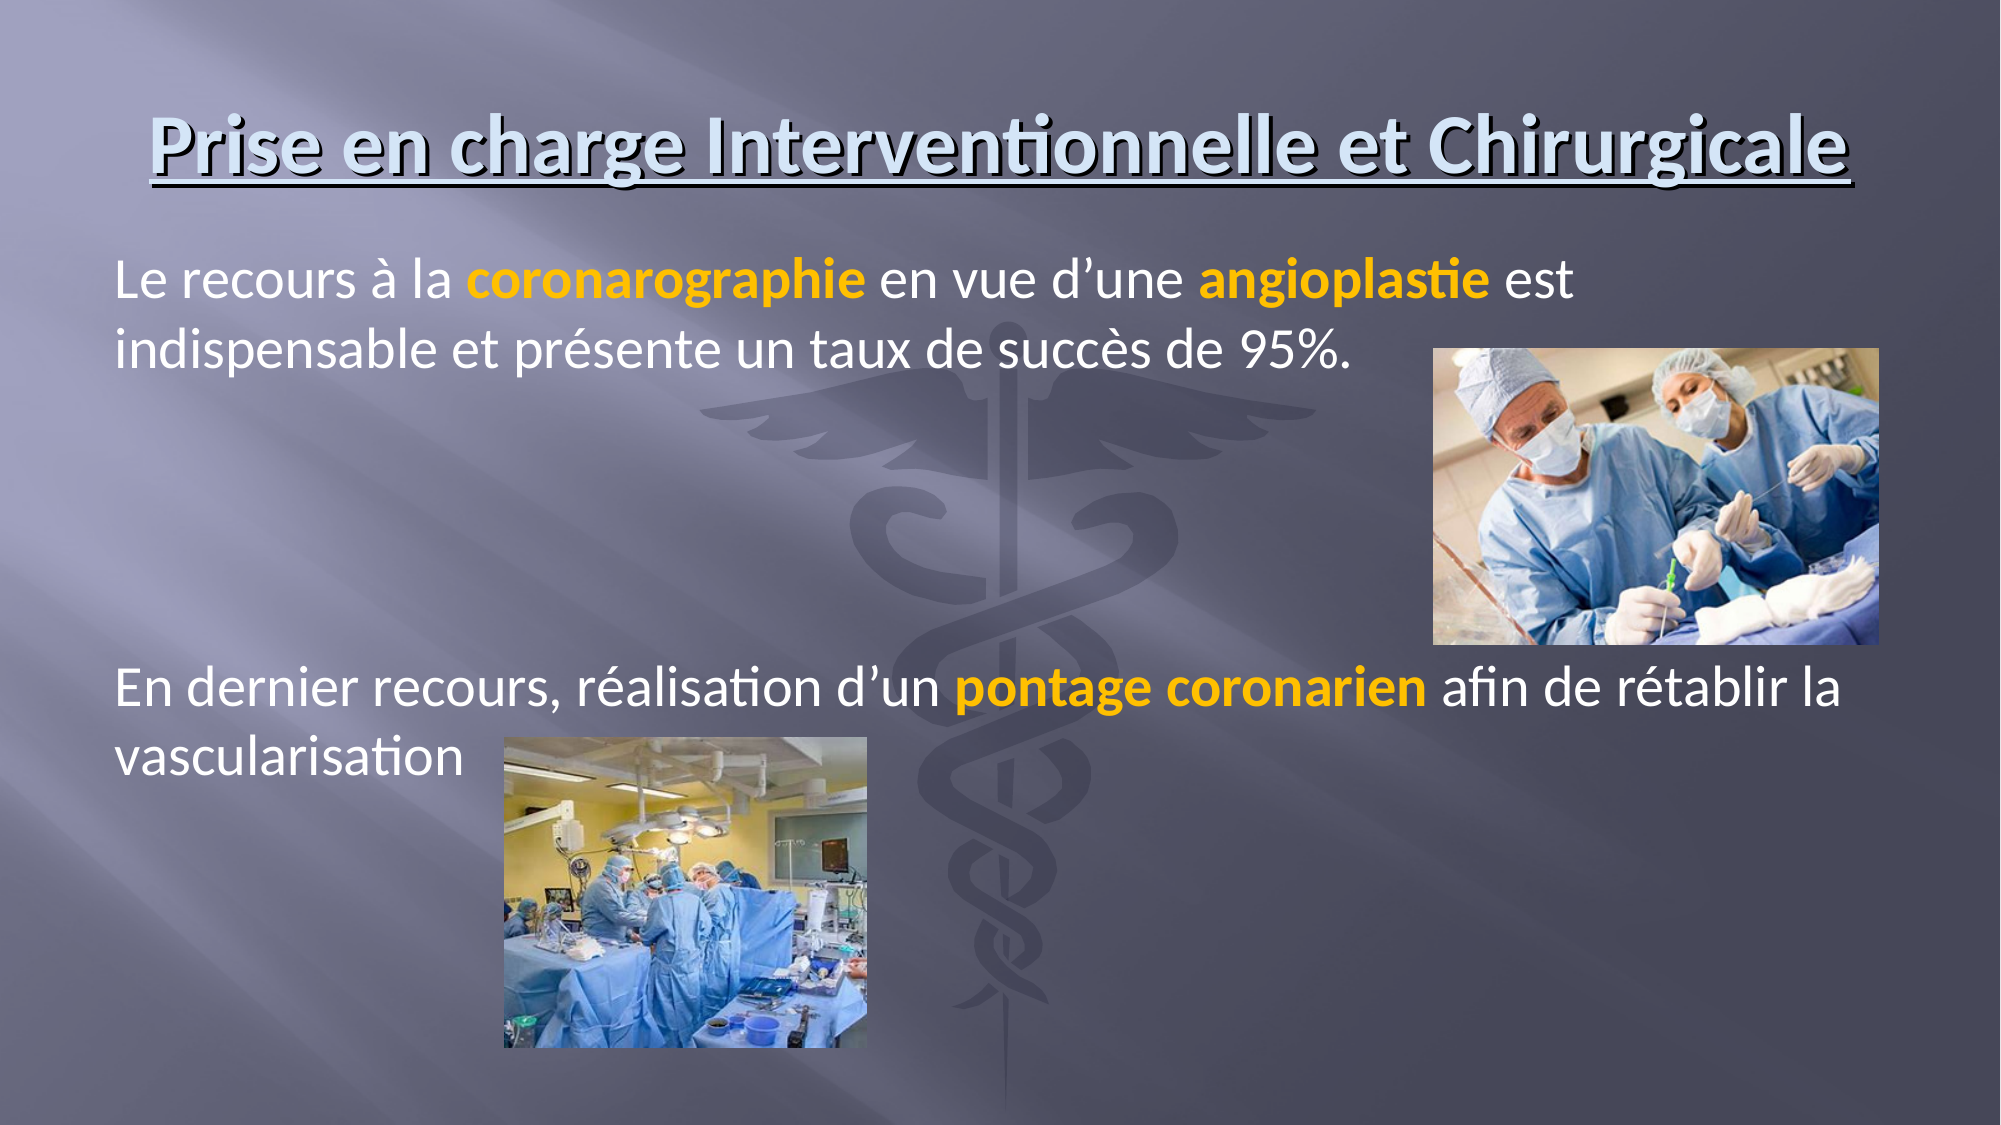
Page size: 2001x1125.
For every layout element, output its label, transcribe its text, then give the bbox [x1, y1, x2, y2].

picture [504, 737, 867, 1048]
picture [1433, 348, 1879, 645]
list Le recours à la coronarographie en vue d’une angioplastie est indispensable et présente un taux de succès de 95%. En dernier recours, réalisation d’un pontage coronarien afin de rétablir la vascularisation [99, 233, 1900, 1006]
title Prise en charge Interventionnelle et Chirurgicale [99, 45, 1900, 233]
